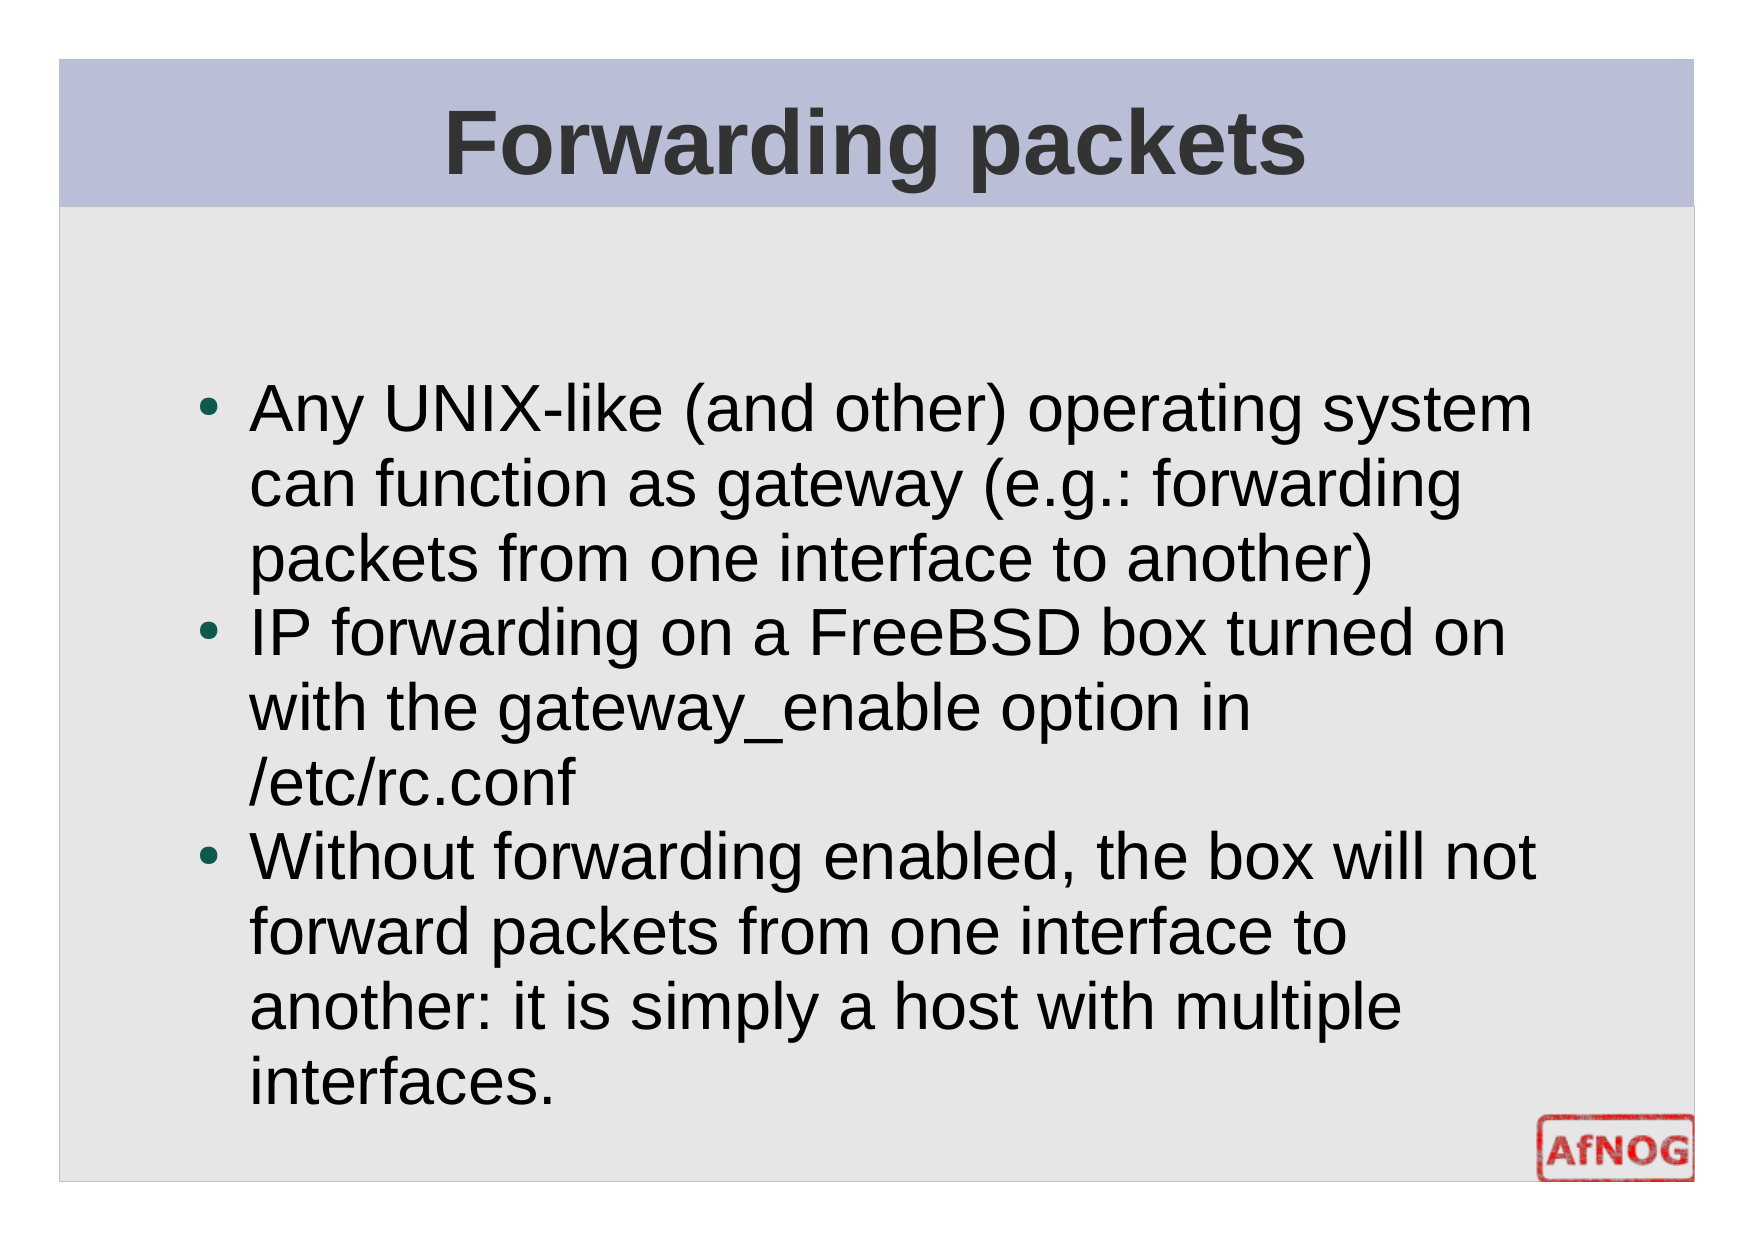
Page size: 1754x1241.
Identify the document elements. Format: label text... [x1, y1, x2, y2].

picture [1535, 1112, 1695, 1182]
list Any UNIX-like (and other) operating system can function as gateway (e.g.: forwarding packets from one interface to another) IP forwarding on a FreeBSD box turned on with the gateway_enable option in /etc/rc.conf Without forwarding enabled, the box will not forward packets from one interface to another: it is simply a host with multiple interfaces. [179, 371, 1576, 1119]
title Forwarding packets [59, 48, 1695, 237]
